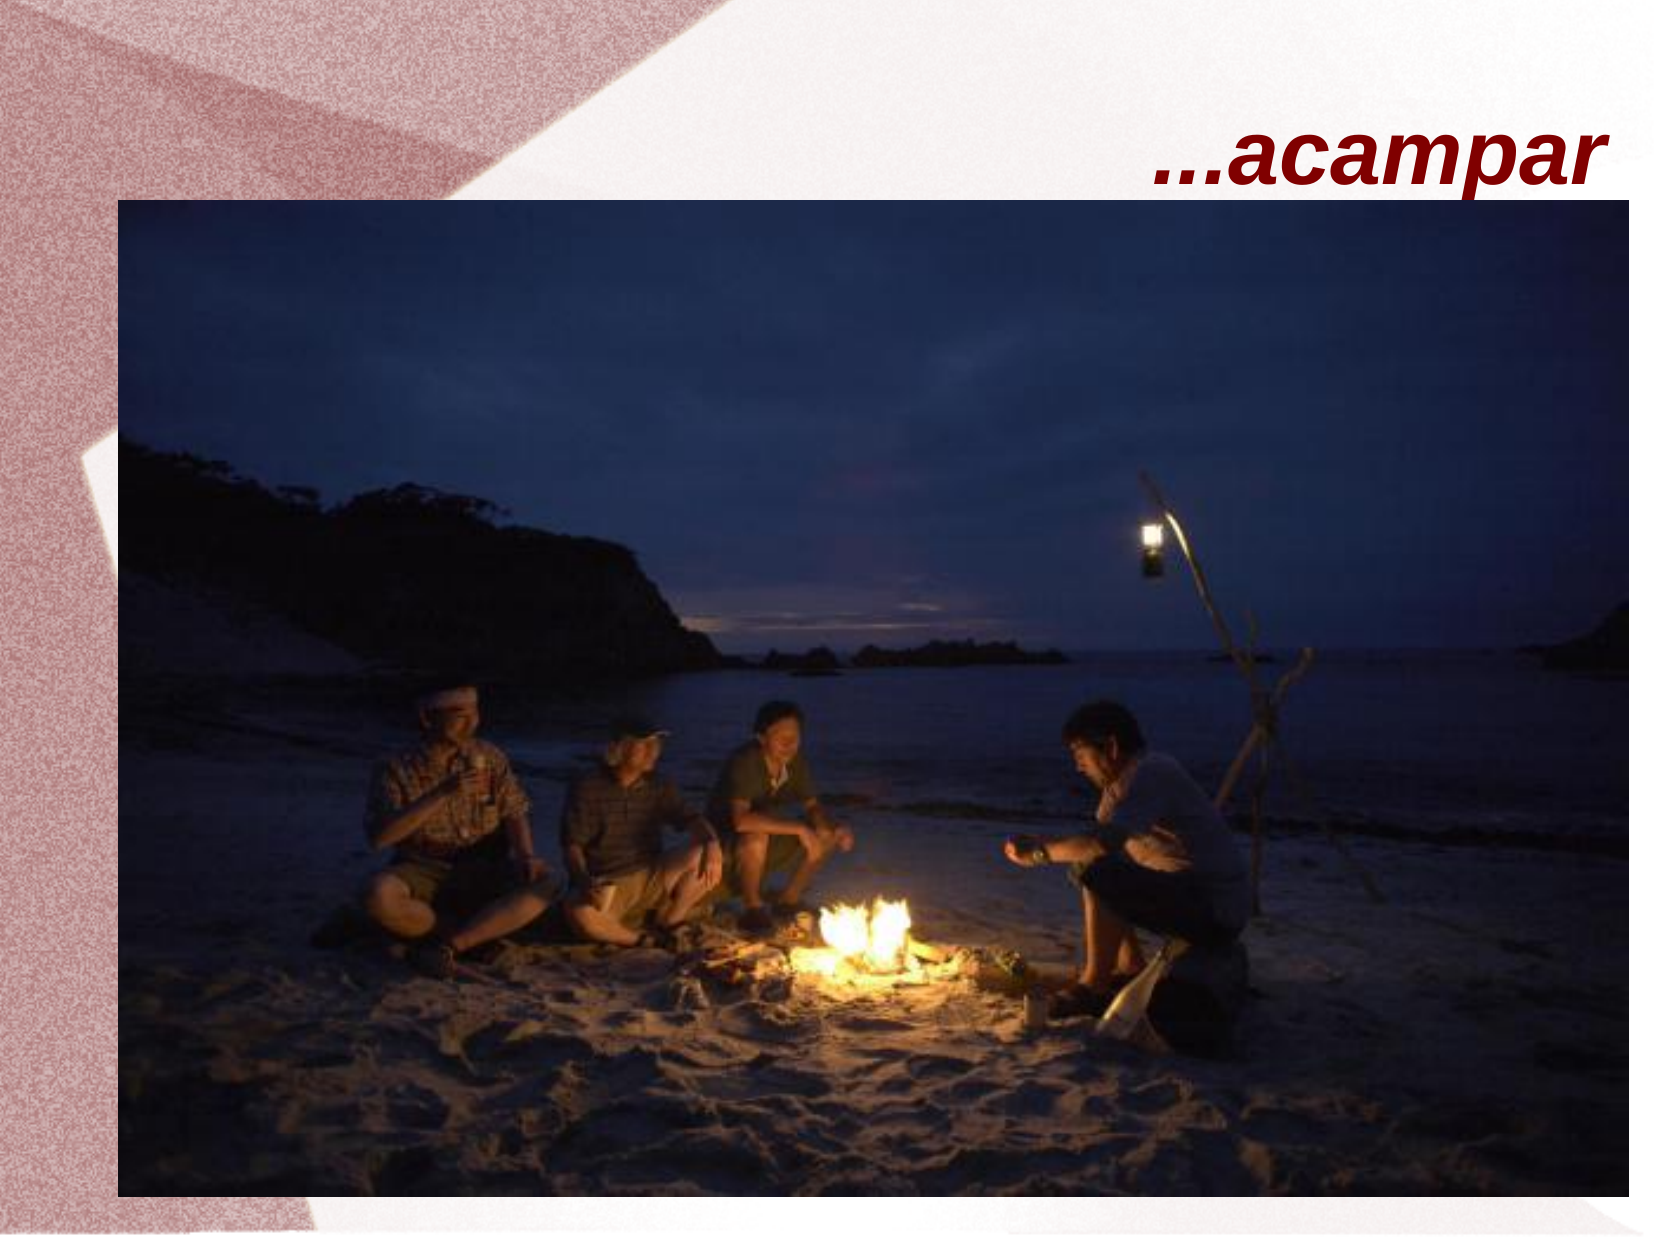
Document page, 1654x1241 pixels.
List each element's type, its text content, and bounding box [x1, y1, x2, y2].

title ...acampar [596, 49, 1607, 200]
picture [0, 0, 1654, 1241]
